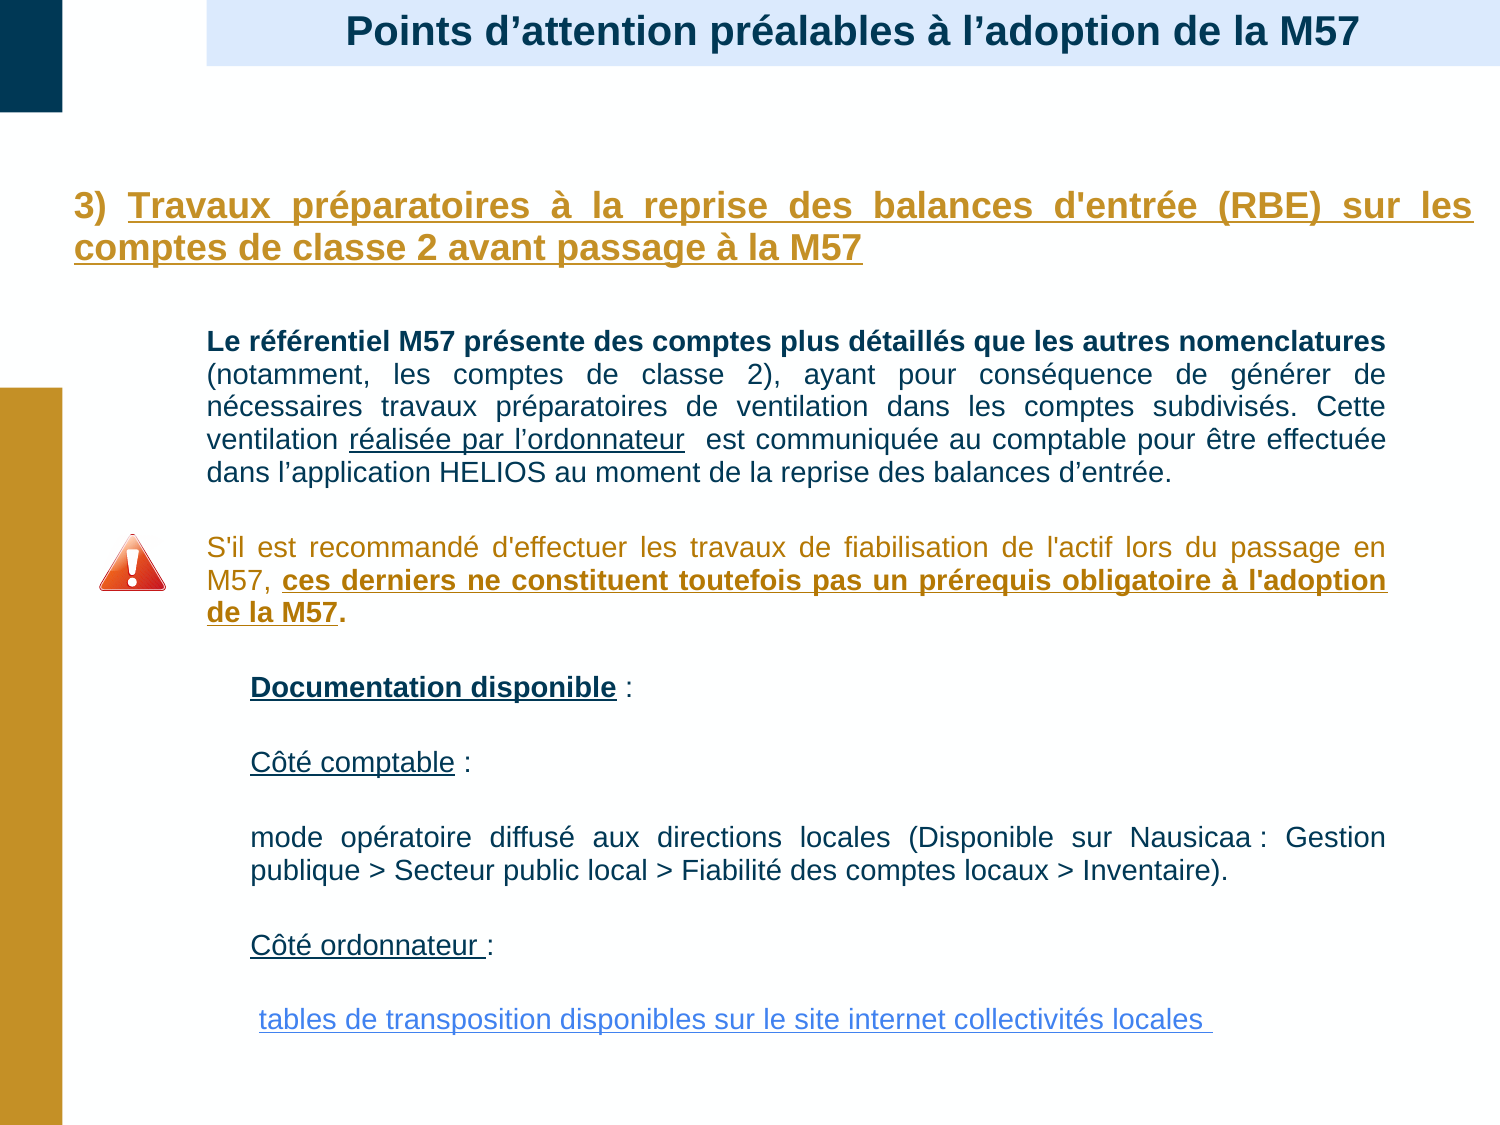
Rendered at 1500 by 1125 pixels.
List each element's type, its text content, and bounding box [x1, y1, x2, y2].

text_box 3) Travaux préparatoires à la reprise des balances d'entrée (RBE) sur les comptes de classe 2 avant passage à la M57 [59, 177, 1489, 298]
text_box Points d’attention préalables à l’adoption de la M57 [206, 0, 1500, 67]
picture [88, 519, 178, 609]
list Le référentiel M57 présente des comptes plus détaillés que les autres nomenclatures (notamment, les comptes de classe 2), ayant pour conséquence de générer de nécessaires travaux préparatoires de ventilation dans les comptes subdivisés. Cette ventilation réalisée par l’ordonnateur est communiquée au comptable pour être effectuée dans l’application HELIOS au moment de la reprise des balances d’entrée. S'il est recommandé d'effectuer les travaux de fiabilisation de l'actif lors du passage en M57, ces derniers ne constituent toutefois pas un prérequis obligatoire à l'adoption de la M57. Documentation disponible : Côté comptable : mode opératoire diffusé aux directions locales (Disponible sur Nausicaa : Gestion publique > Secteur public local > Fiabilité des comptes locaux > Inventaire). Côté ordonnateur : tables de transposition disponibles sur le site internet collectivités locales [206, 324, 1388, 1125]
